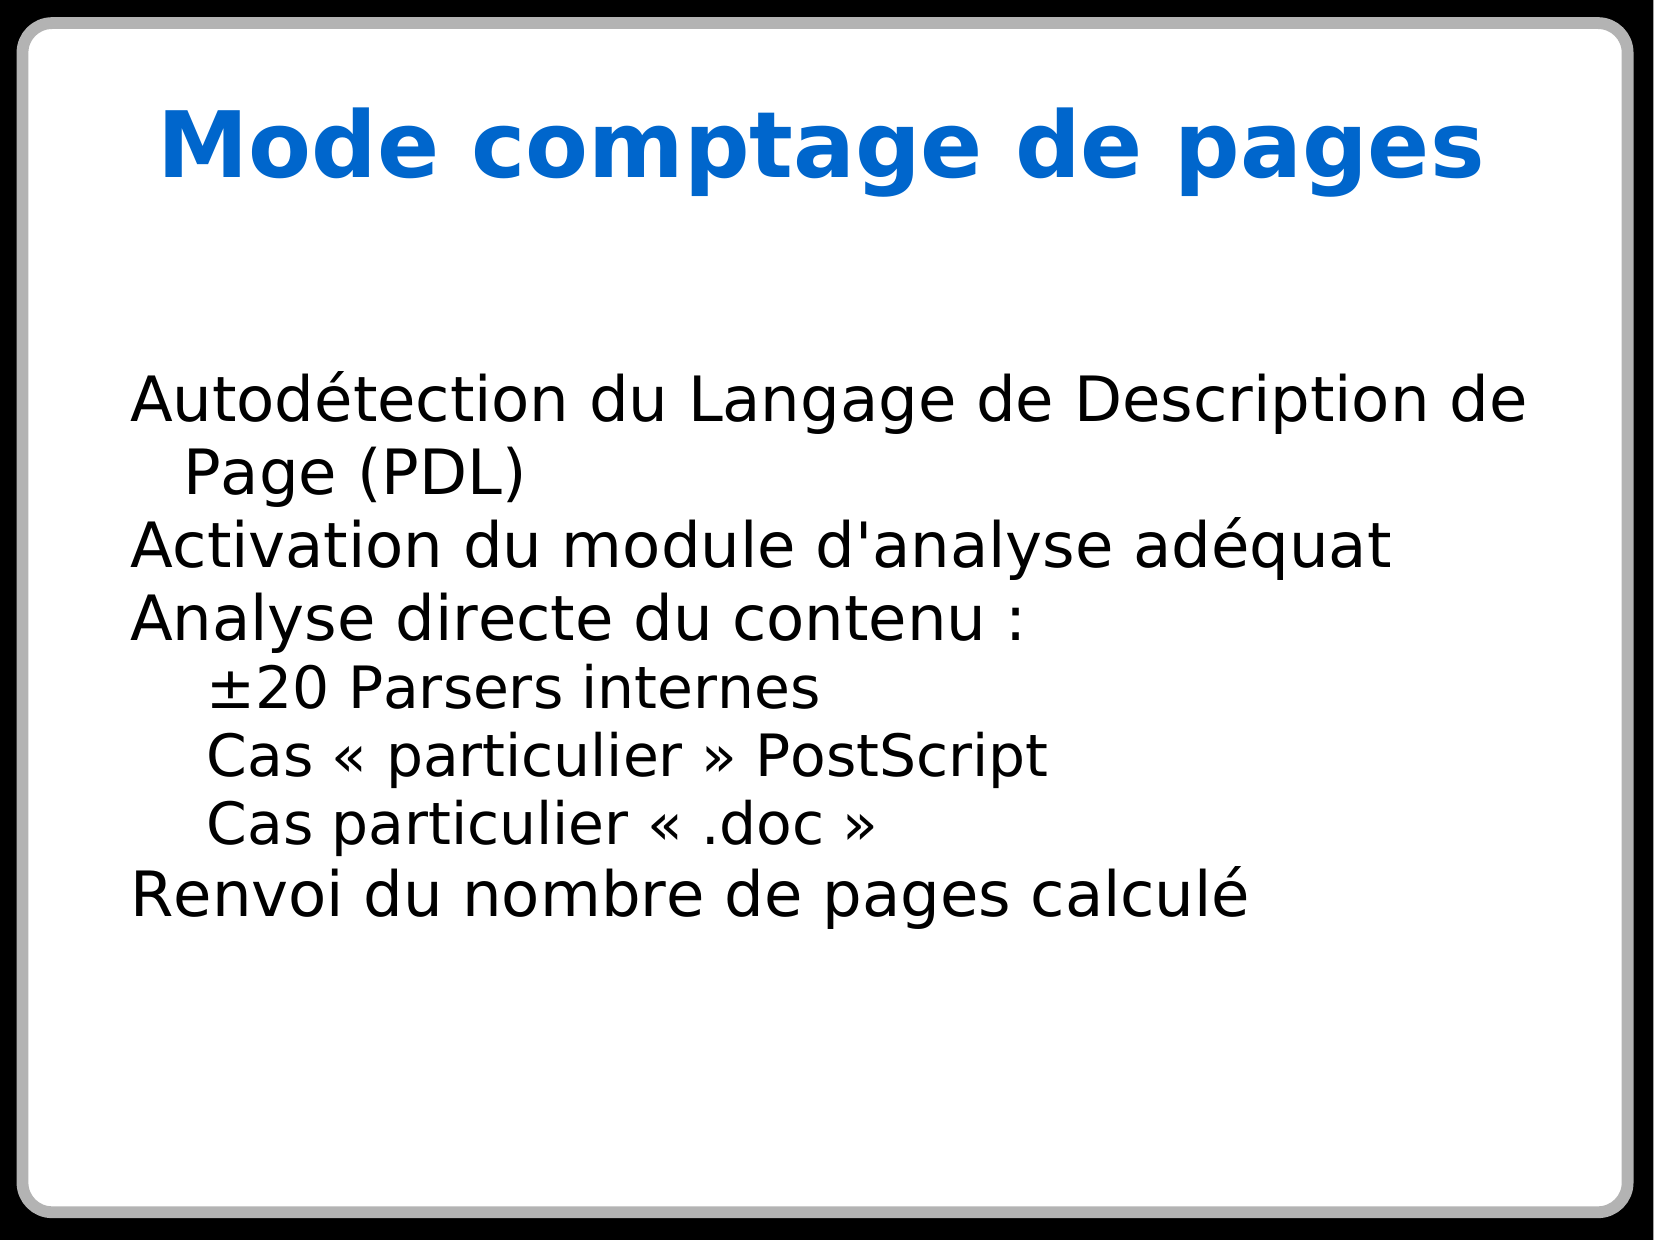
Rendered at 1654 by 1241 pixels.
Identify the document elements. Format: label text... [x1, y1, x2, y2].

list Autodétection du Langage de Description de Page (PDL) Activation du module d'analyse adéquat Analyse directe du contenu : ±20 Parsers internes Cas « particulier » PostScript Cas particulier « .doc » Renvoi du nombre de pages calculé [112, 363, 1534, 1164]
title Mode comptage de pages [67, 91, 1577, 199]
